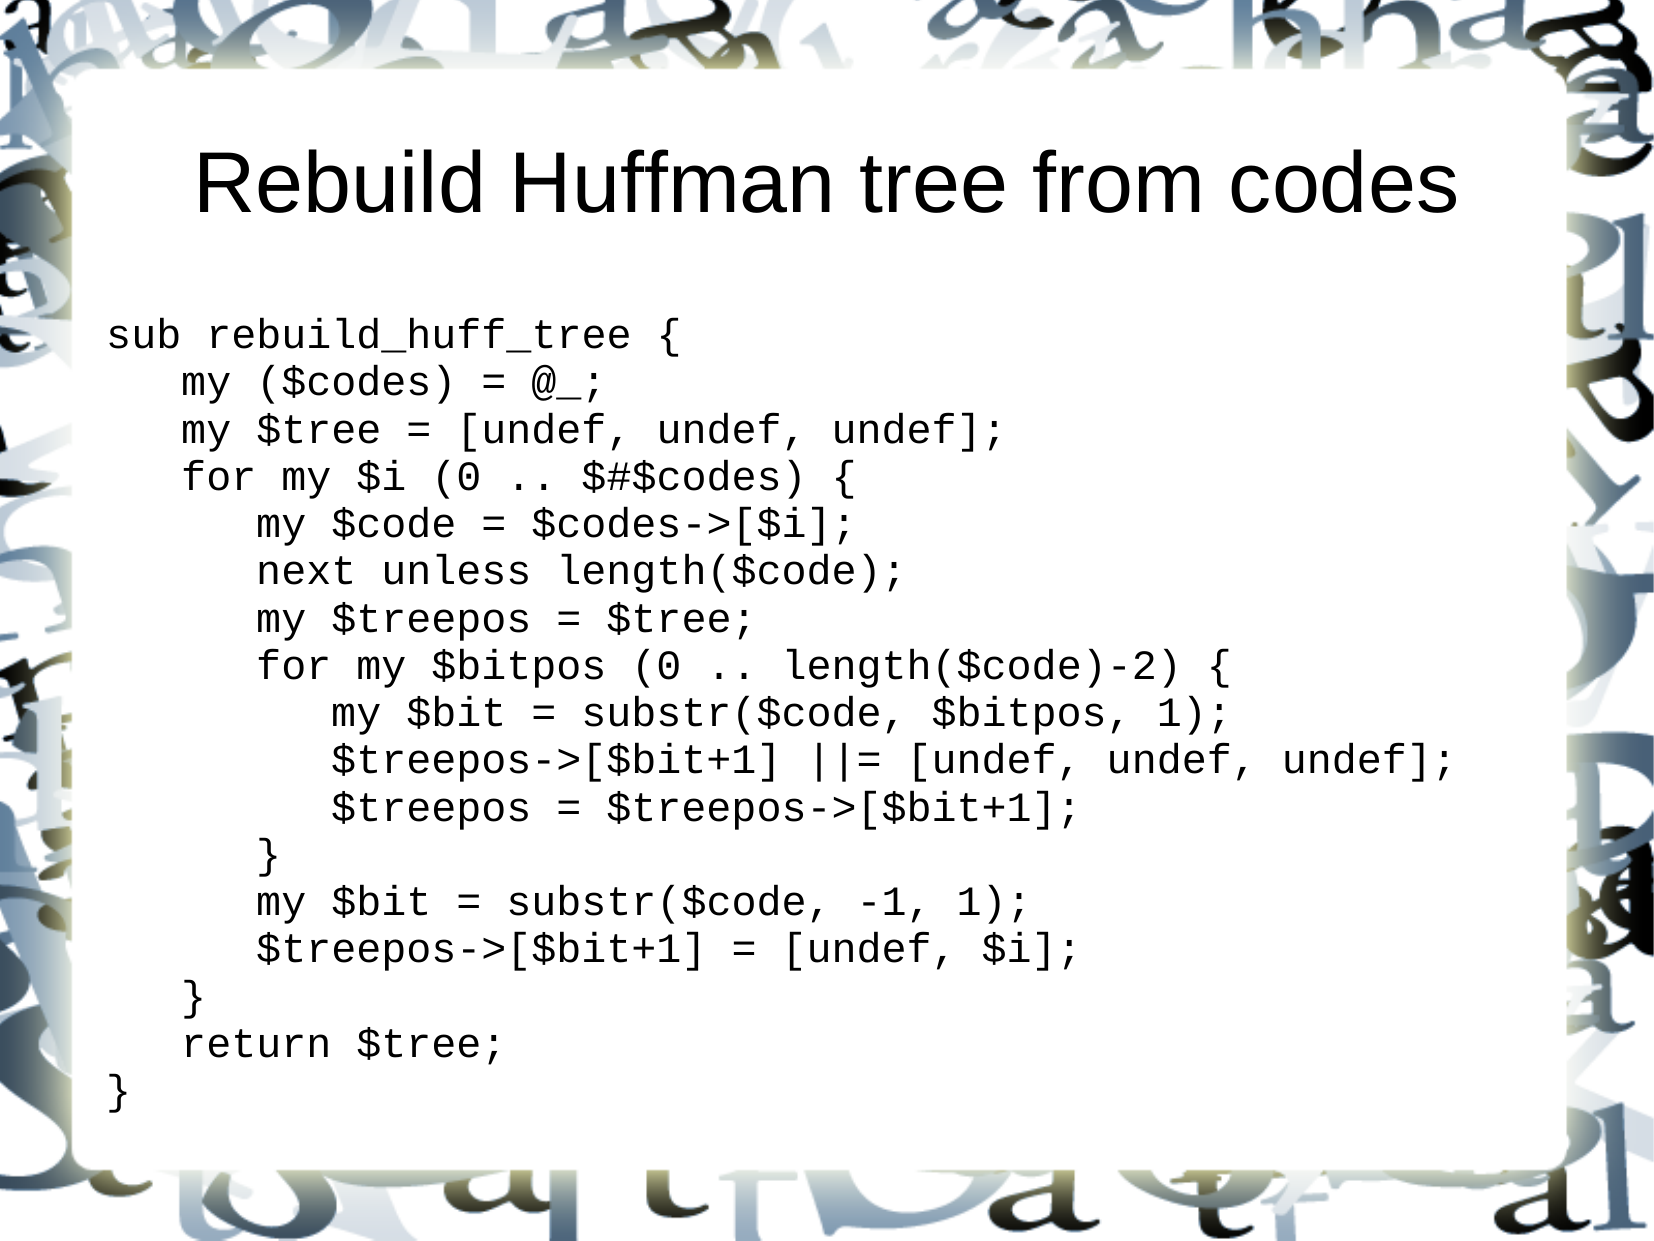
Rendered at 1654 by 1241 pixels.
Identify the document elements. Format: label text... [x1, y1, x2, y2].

picture [0, 0, 1654, 1241]
title Rebuild Huffman tree from codes [82, 78, 1571, 287]
list sub rebuild_huff_tree { my ($codes) = @_; my $tree = [undef, undef, undef]; for my $i (0 .. $#$codes) { my $code = $codes->[$i]; next unless length($code); my $treepos = $tree; for my $bitpos (0 .. length($code)-2) { my $bit = substr($code, $bitpos, 1); $treepos->[$bit+1] ||= [undef, undef, undef]; $treepos = $treepos->[$bit+1]; } my $bit = substr($code, -1, 1); $treepos->[$bit+1] = [undef, $i]; } return $tree; } [106, 313, 1530, 1118]
